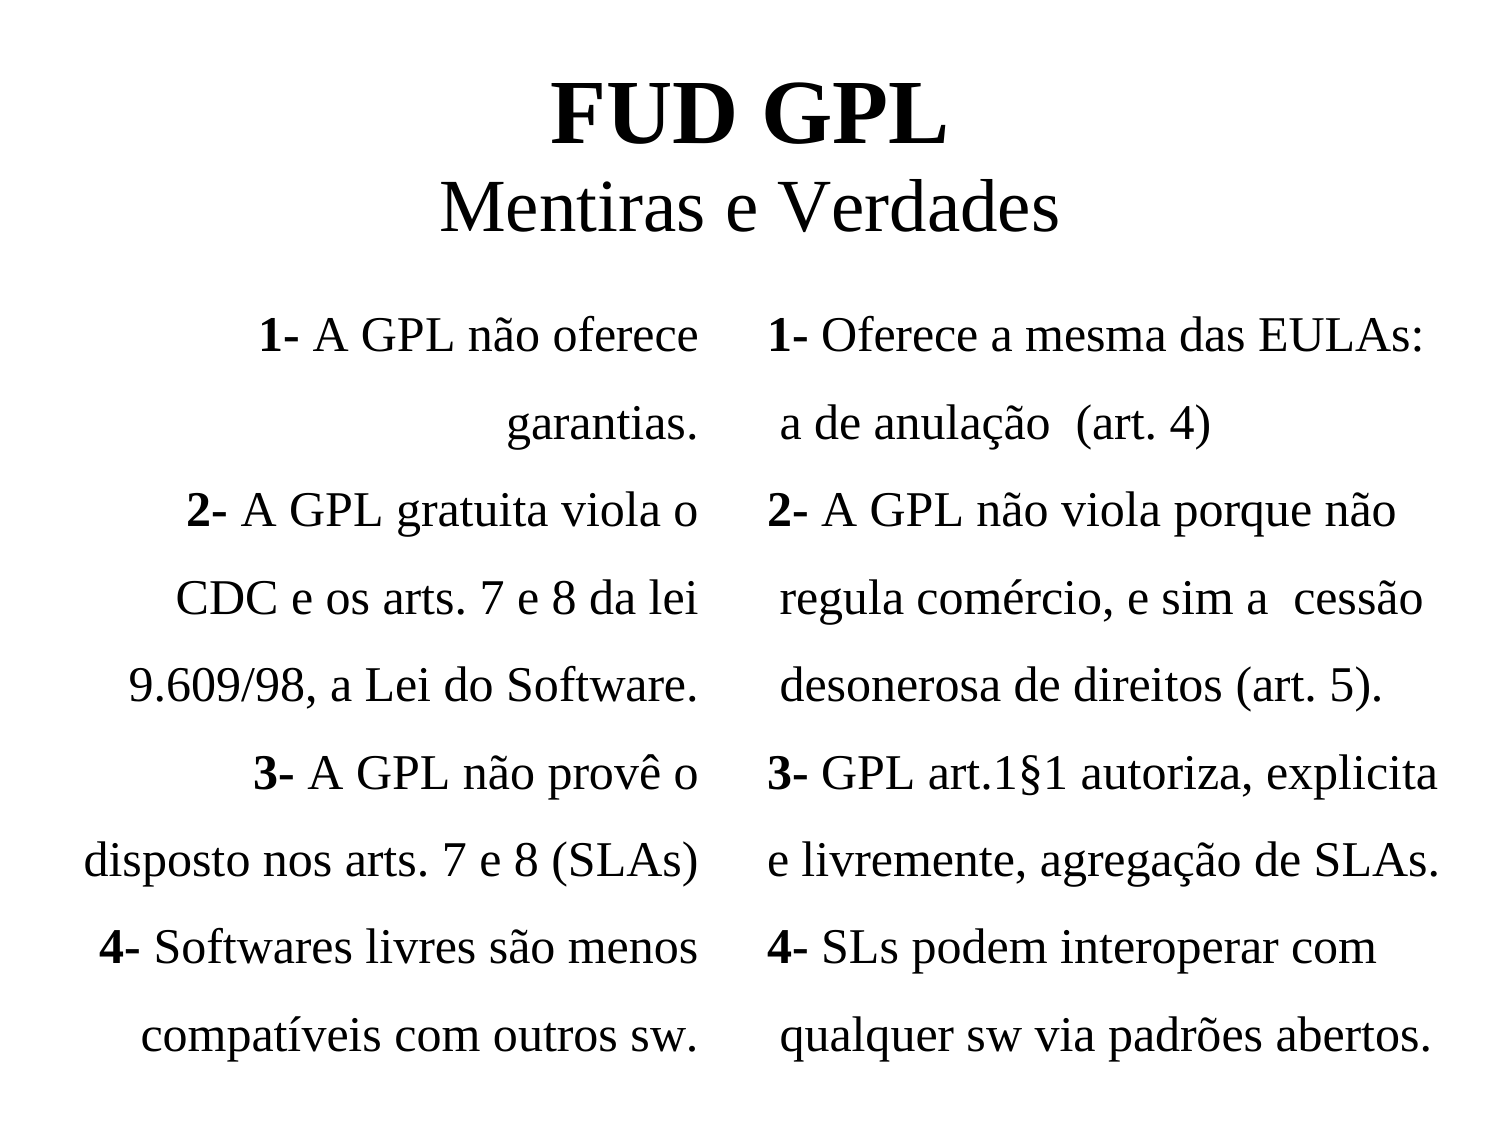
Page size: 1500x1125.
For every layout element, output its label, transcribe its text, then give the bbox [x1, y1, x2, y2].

title FUD GPL Mentiras e Verdades [58, 54, 1443, 255]
text_box 1- Oferece a mesma das EULAs: a de anulação (art. 4) 2- A GPL não viola porque não regula comércio, e sim a cessão desonerosa de direitos (art. 5). 3- GPL art.1§1 autoriza, explicita e livremente, agregação de SLAs. 4- SLs podem interoperar com qualquer sw via padrões abertos. [751, 267, 1500, 1071]
text_box 1- A GPL não oferece garantias. 2- A GPL gratuita viola o CDC e os arts. 7 e 8 da lei 9.609/98, a Lei do Software. 3- A GPL não provê o disposto nos arts. 7 e 8 (SLAs) 4- Softwares livres são menos compatíveis com outros sw. [68, 267, 723, 1125]
